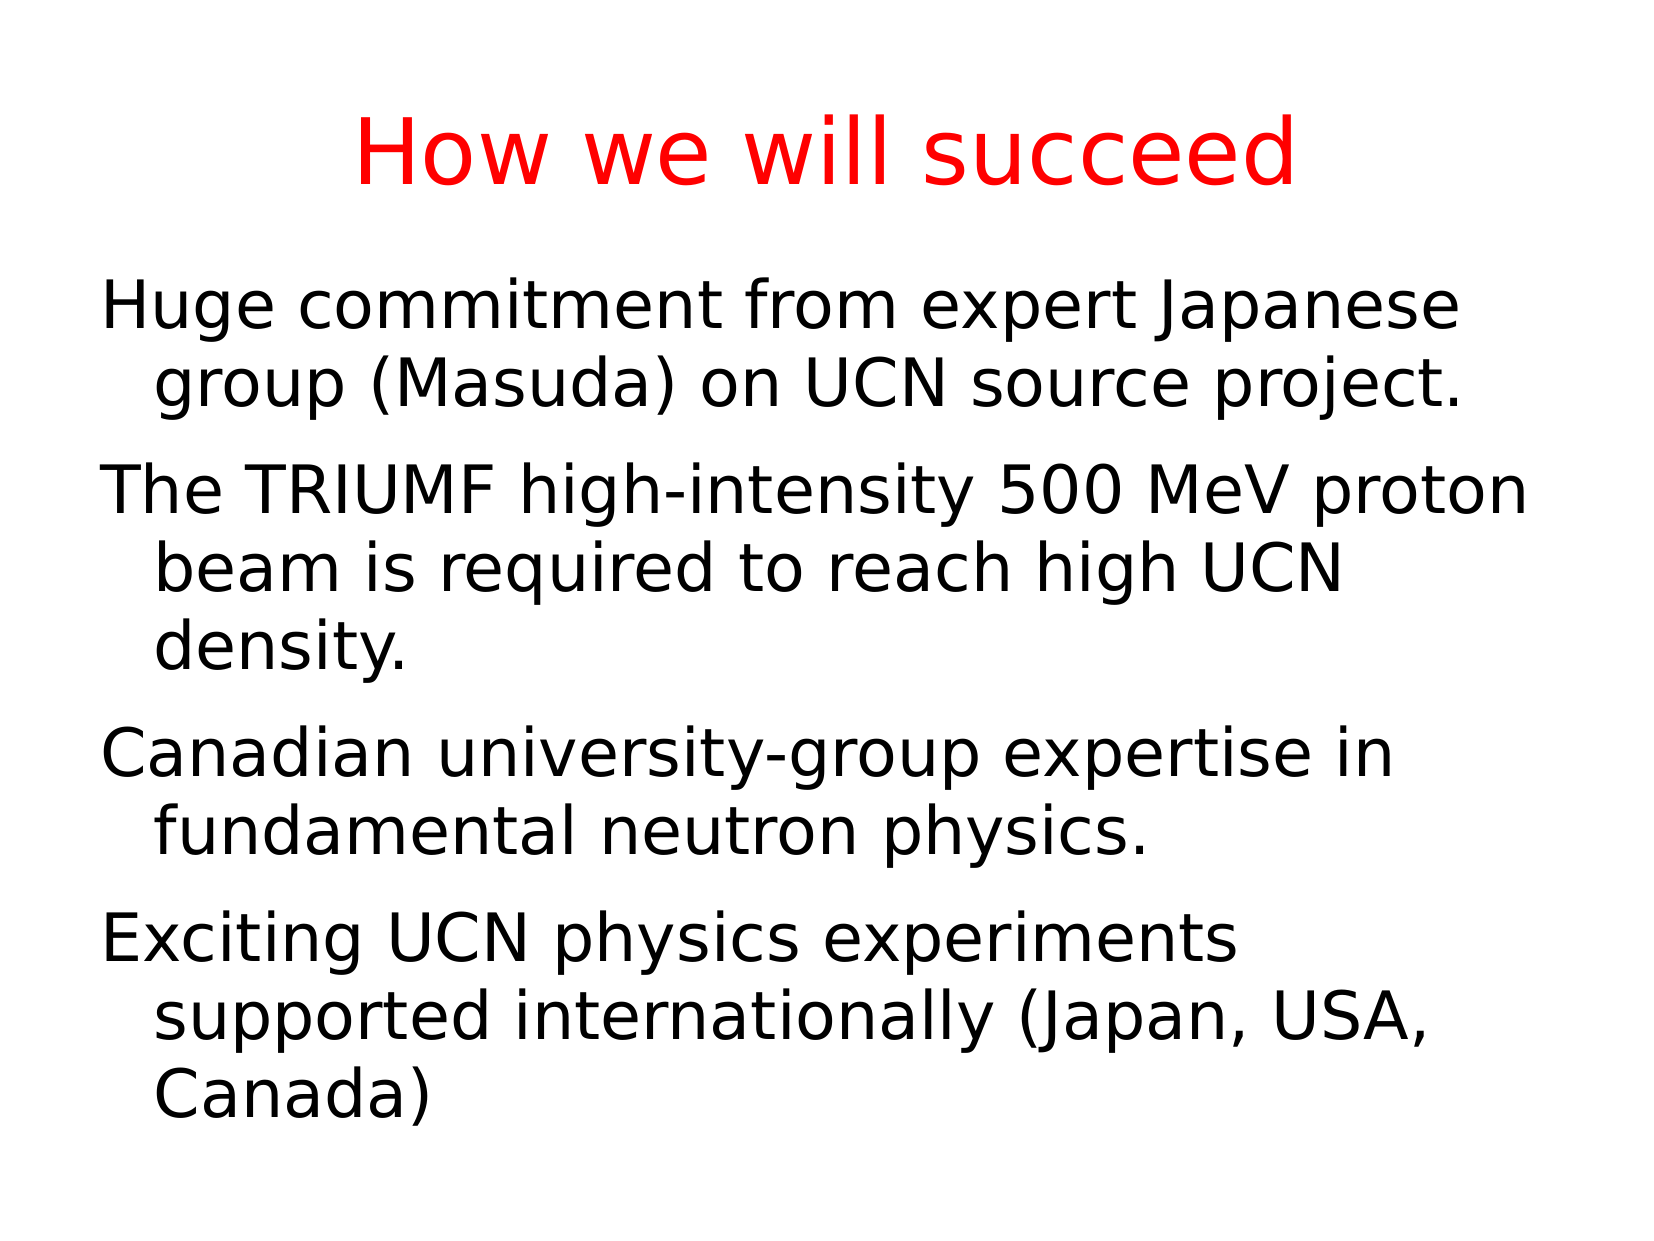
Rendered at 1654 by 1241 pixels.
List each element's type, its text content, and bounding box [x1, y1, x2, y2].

list Huge commitment from expert Japanese group (Masuda) on UCN source project. The TRIUMF high-intensity 500 MeV proton beam is required to reach high UCN density. Canadian university-group expertise in fundamental neutron physics. Exciting UCN physics experiments supported internationally (Japan, USA, Canada) [82, 266, 1571, 1133]
title How we will succeed [82, 49, 1571, 257]
